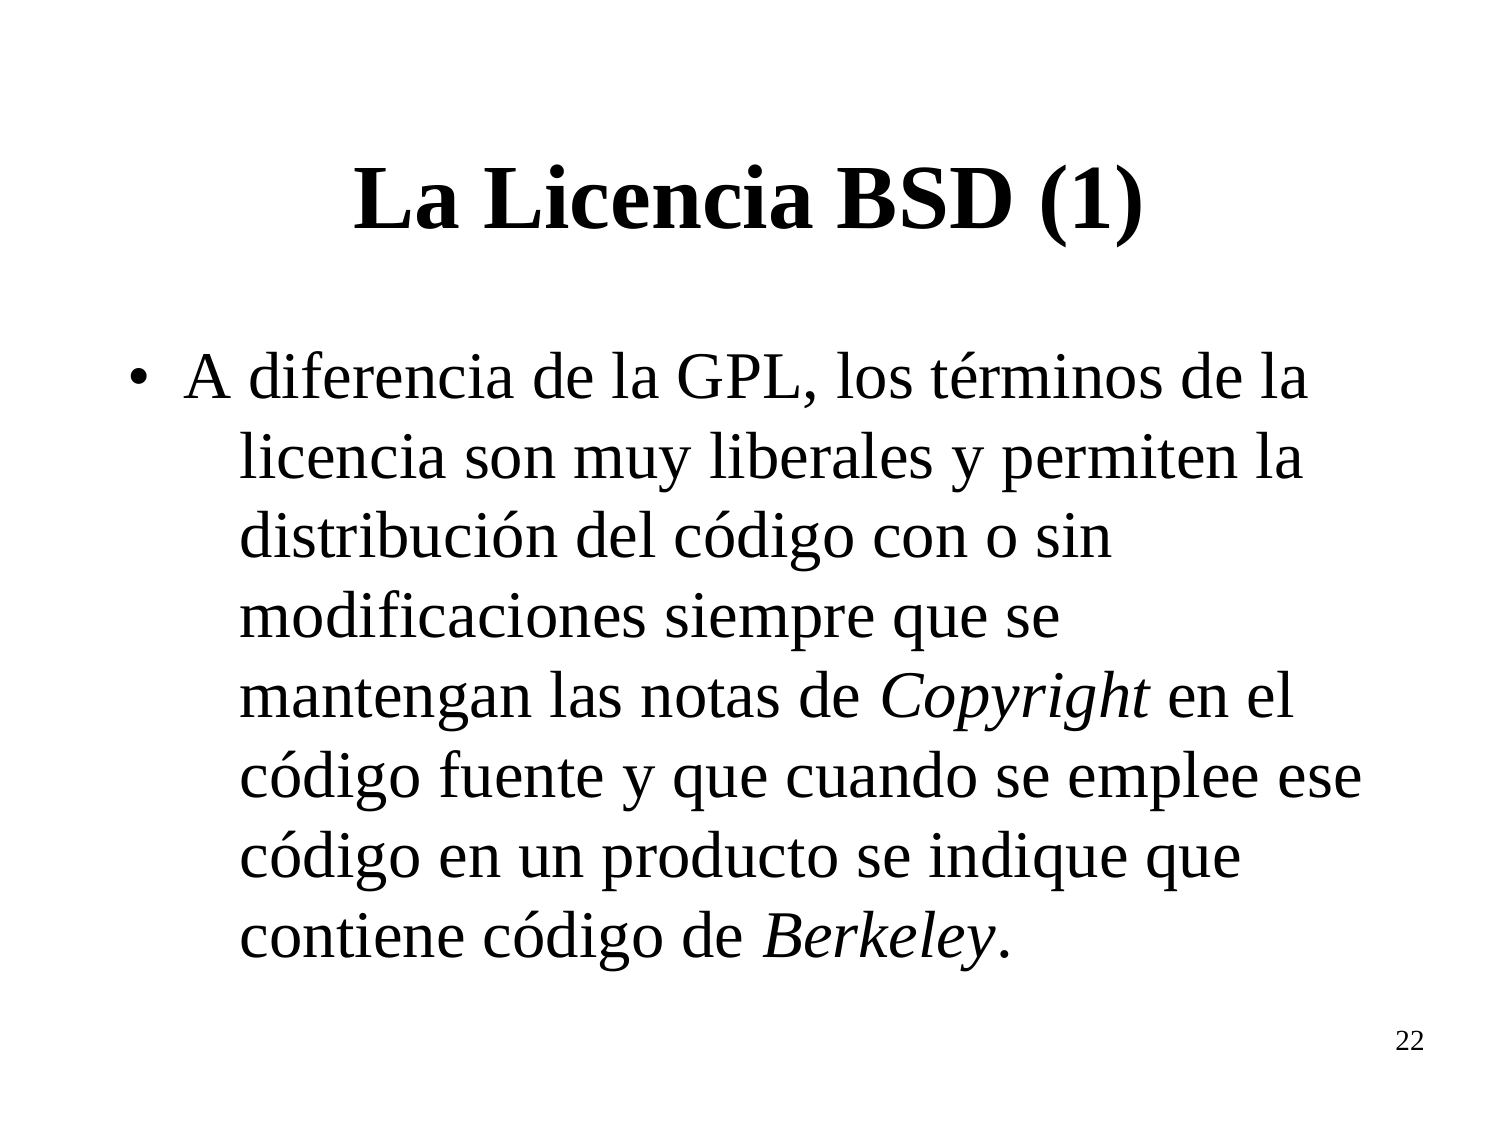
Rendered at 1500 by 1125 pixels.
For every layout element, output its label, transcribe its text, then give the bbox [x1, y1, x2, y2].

title La Licencia BSD (1) [112, 99, 1388, 288]
list A diferencia de la GPL, los términos de la licencia son muy liberales y permiten la distribución del código con o sin modificaciones siempre que se mantengan las notas de Copyright en el código fuente y que cuando se emplee ese código en un producto se indique que contiene código de Berkeley. [112, 324, 1388, 1000]
